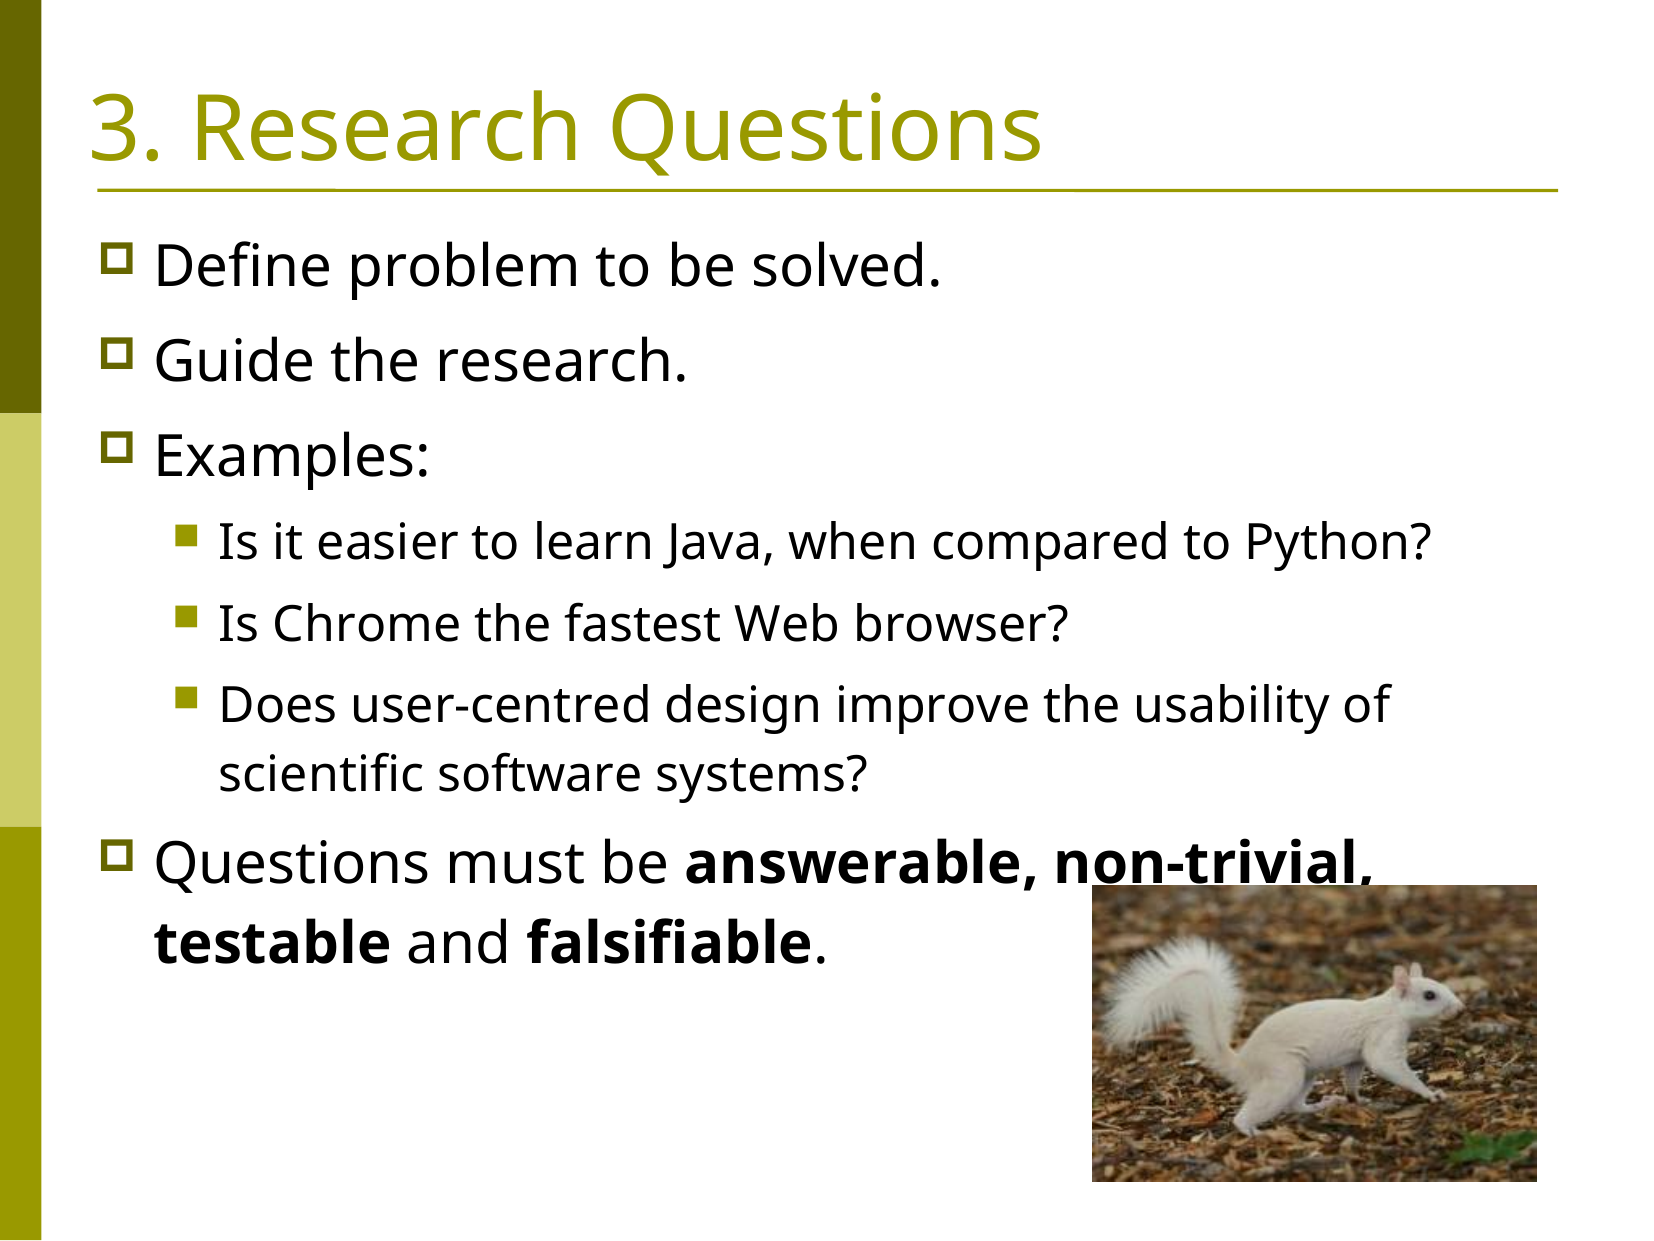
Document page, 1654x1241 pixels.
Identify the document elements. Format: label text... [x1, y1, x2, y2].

list Define problem to be solved. Guide the research. Examples: Is it easier to learn Java, when compared to Python? Is Chrome the fastest Web browser? Does user-centred design improve the usability of scientific software systems? Questions must be answerable, non-trivial, testable and falsifiable. [82, 216, 1571, 1088]
title 3. Research Questions [88, 43, 1577, 207]
picture [1092, 885, 1537, 1182]
